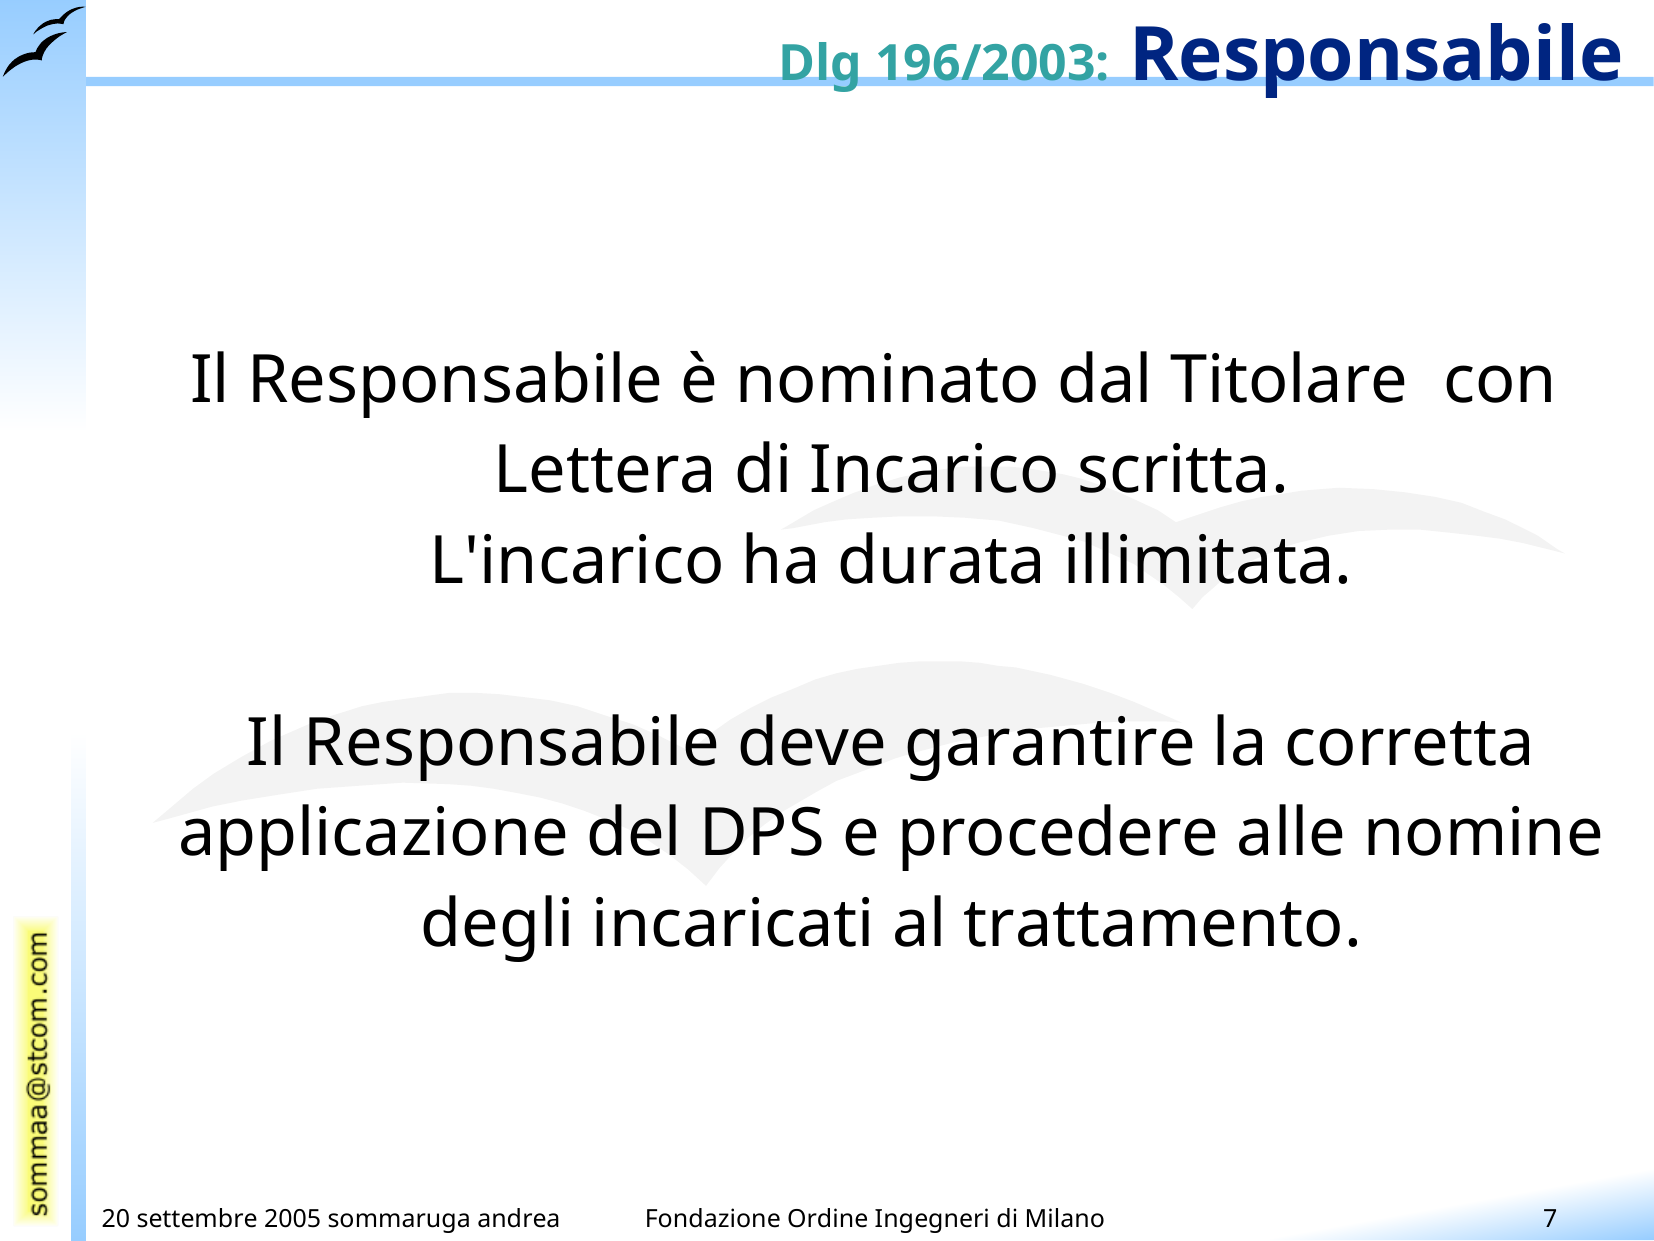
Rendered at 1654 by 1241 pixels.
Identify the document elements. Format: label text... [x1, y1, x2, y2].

subtitle Il Responsabile è nominato dal Titolare con Lettera di Incarico scritta. L'incarico ha durata illimitata. Il Responsabile deve garantire la corretta applicazione del DPS e procedere alle nomine degli incaricati al trattamento. [85, 134, 1628, 1163]
picture [12, 915, 60, 1228]
title Dlg 196/2003: Responsabile [85, 0, 1654, 104]
